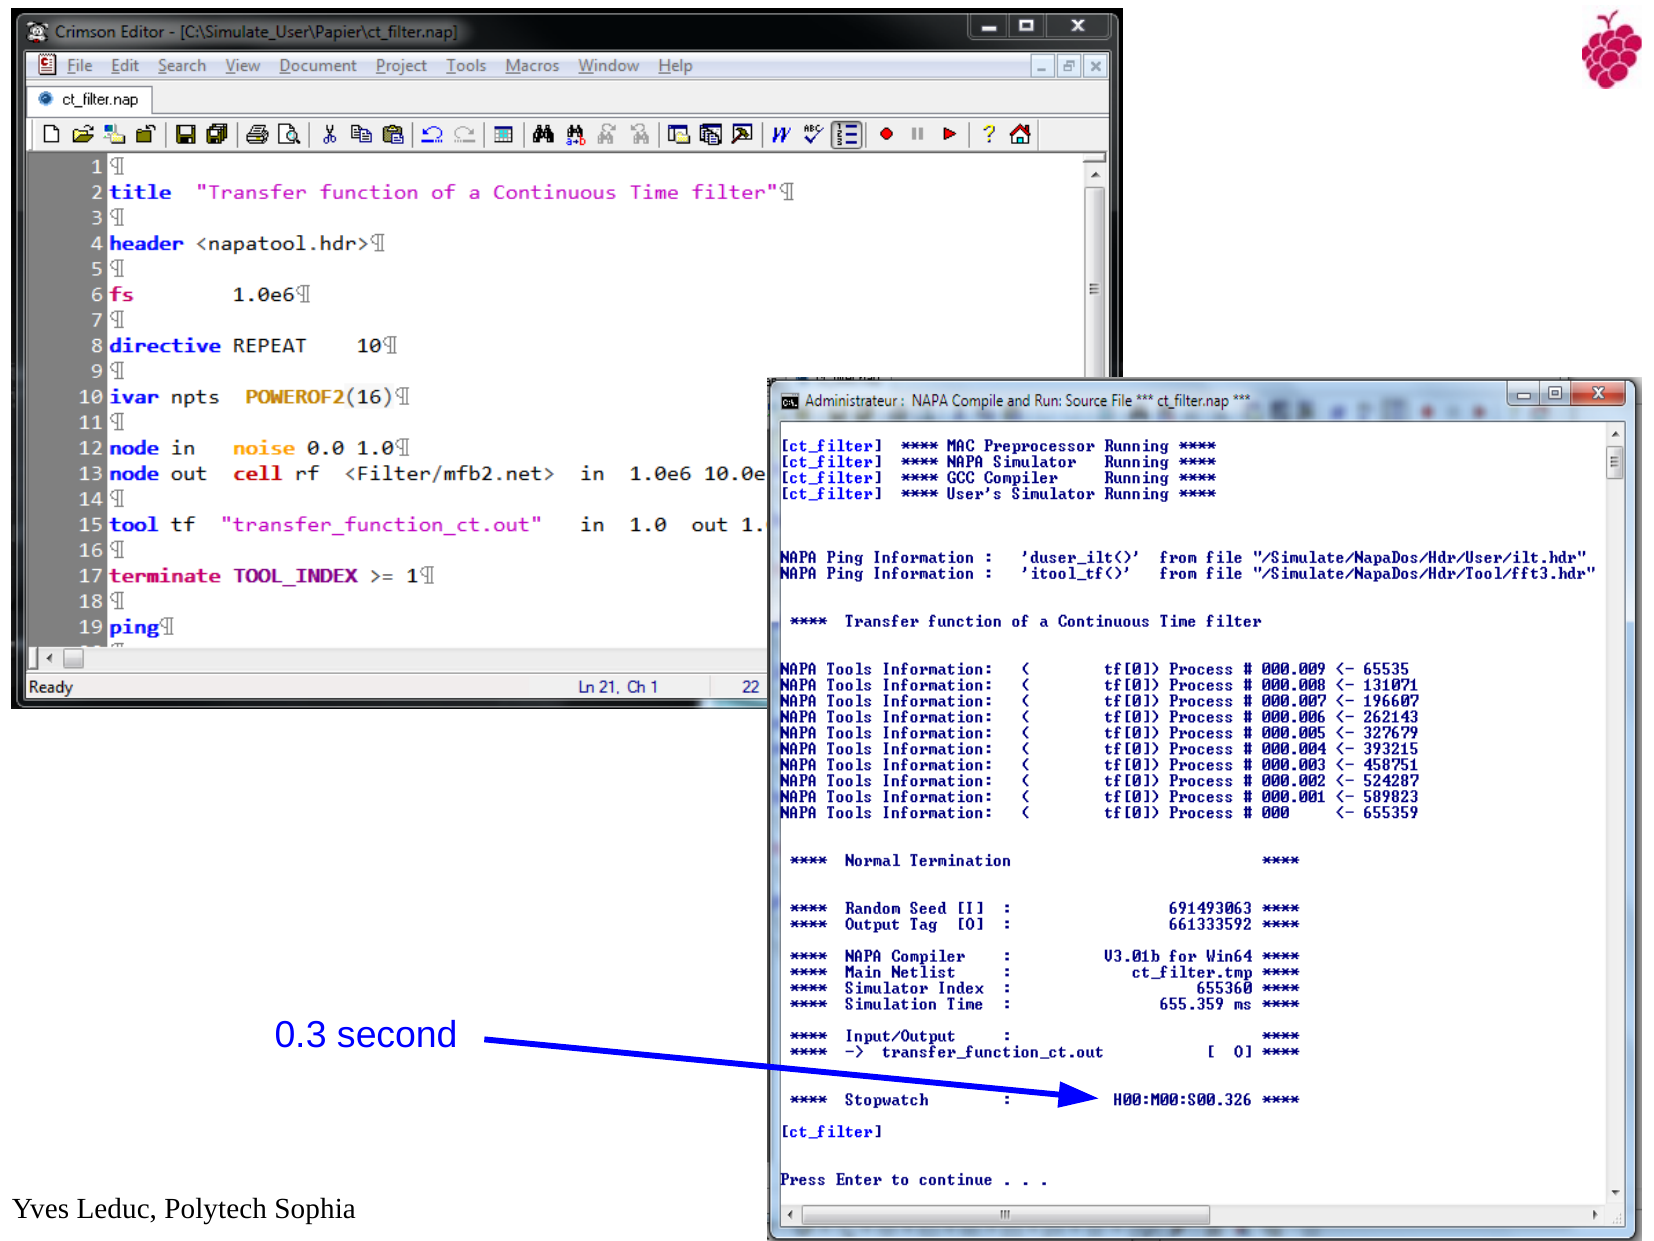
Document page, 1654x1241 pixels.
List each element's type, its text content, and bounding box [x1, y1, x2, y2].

picture [11, 8, 1642, 1241]
picture [1582, 5, 1642, 89]
text_box 0.3 second [259, 1006, 473, 1063]
